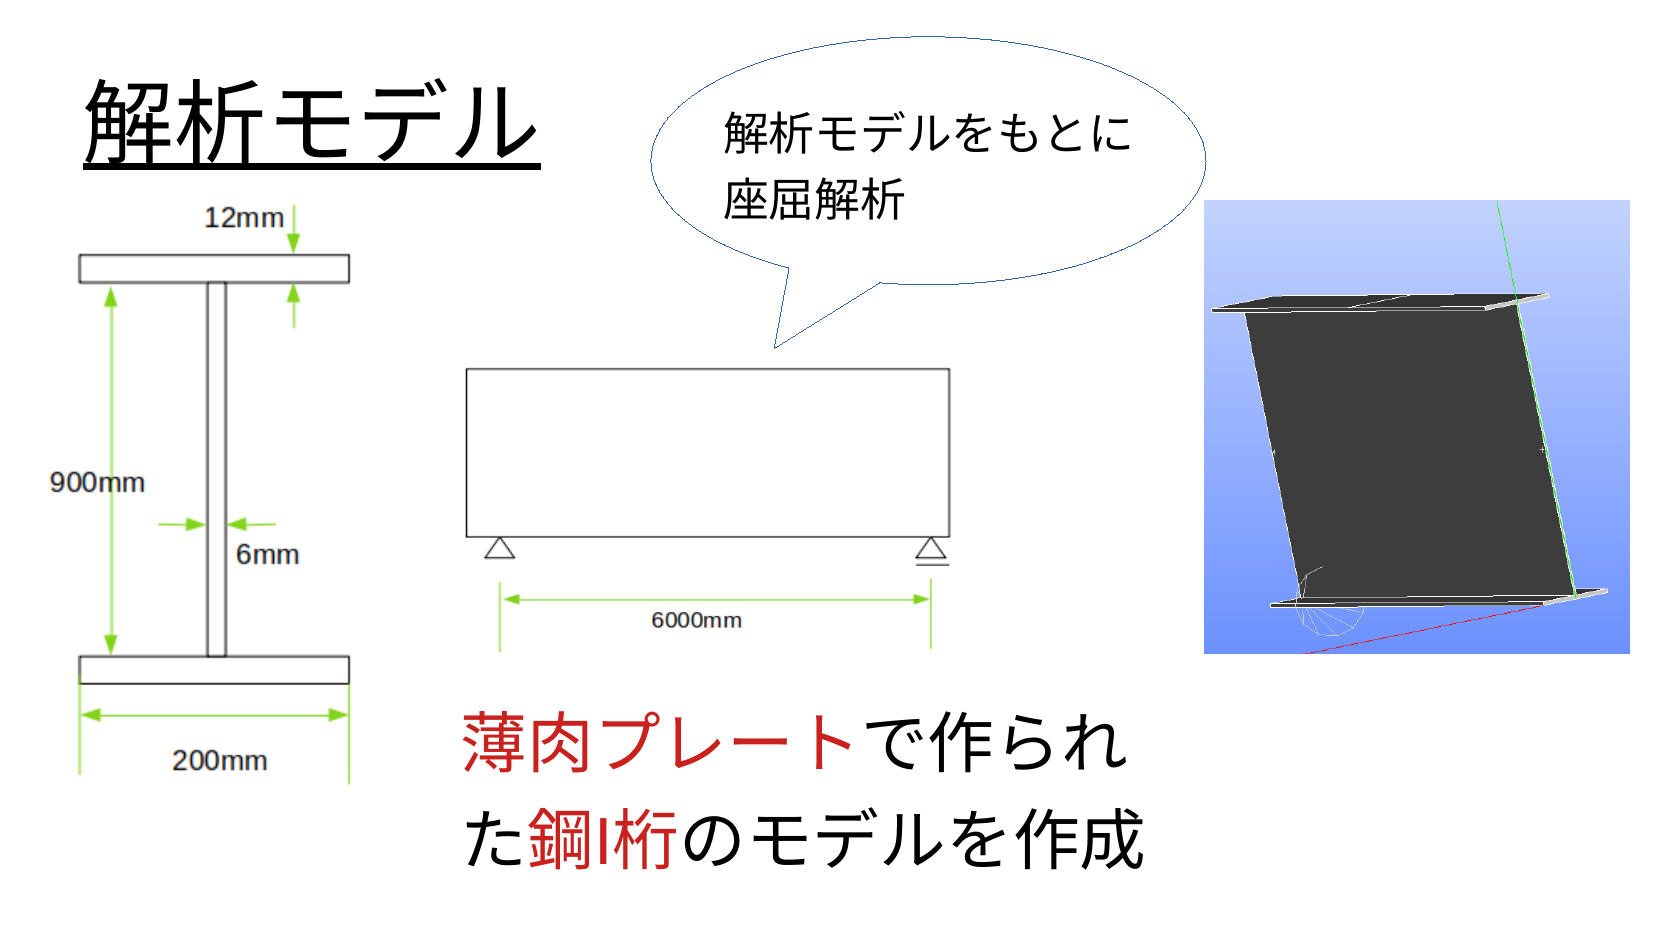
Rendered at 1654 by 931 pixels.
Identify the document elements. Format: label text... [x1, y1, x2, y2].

title 解析モデル [82, 38, 1571, 195]
text_box 解析モデルをもとに座屈解析 [708, 90, 1170, 238]
picture [23, 194, 1009, 804]
picture [1204, 200, 1630, 654]
list 薄肉プレートで作られた鋼I桁のモデルを作成 [460, 690, 1187, 898]
